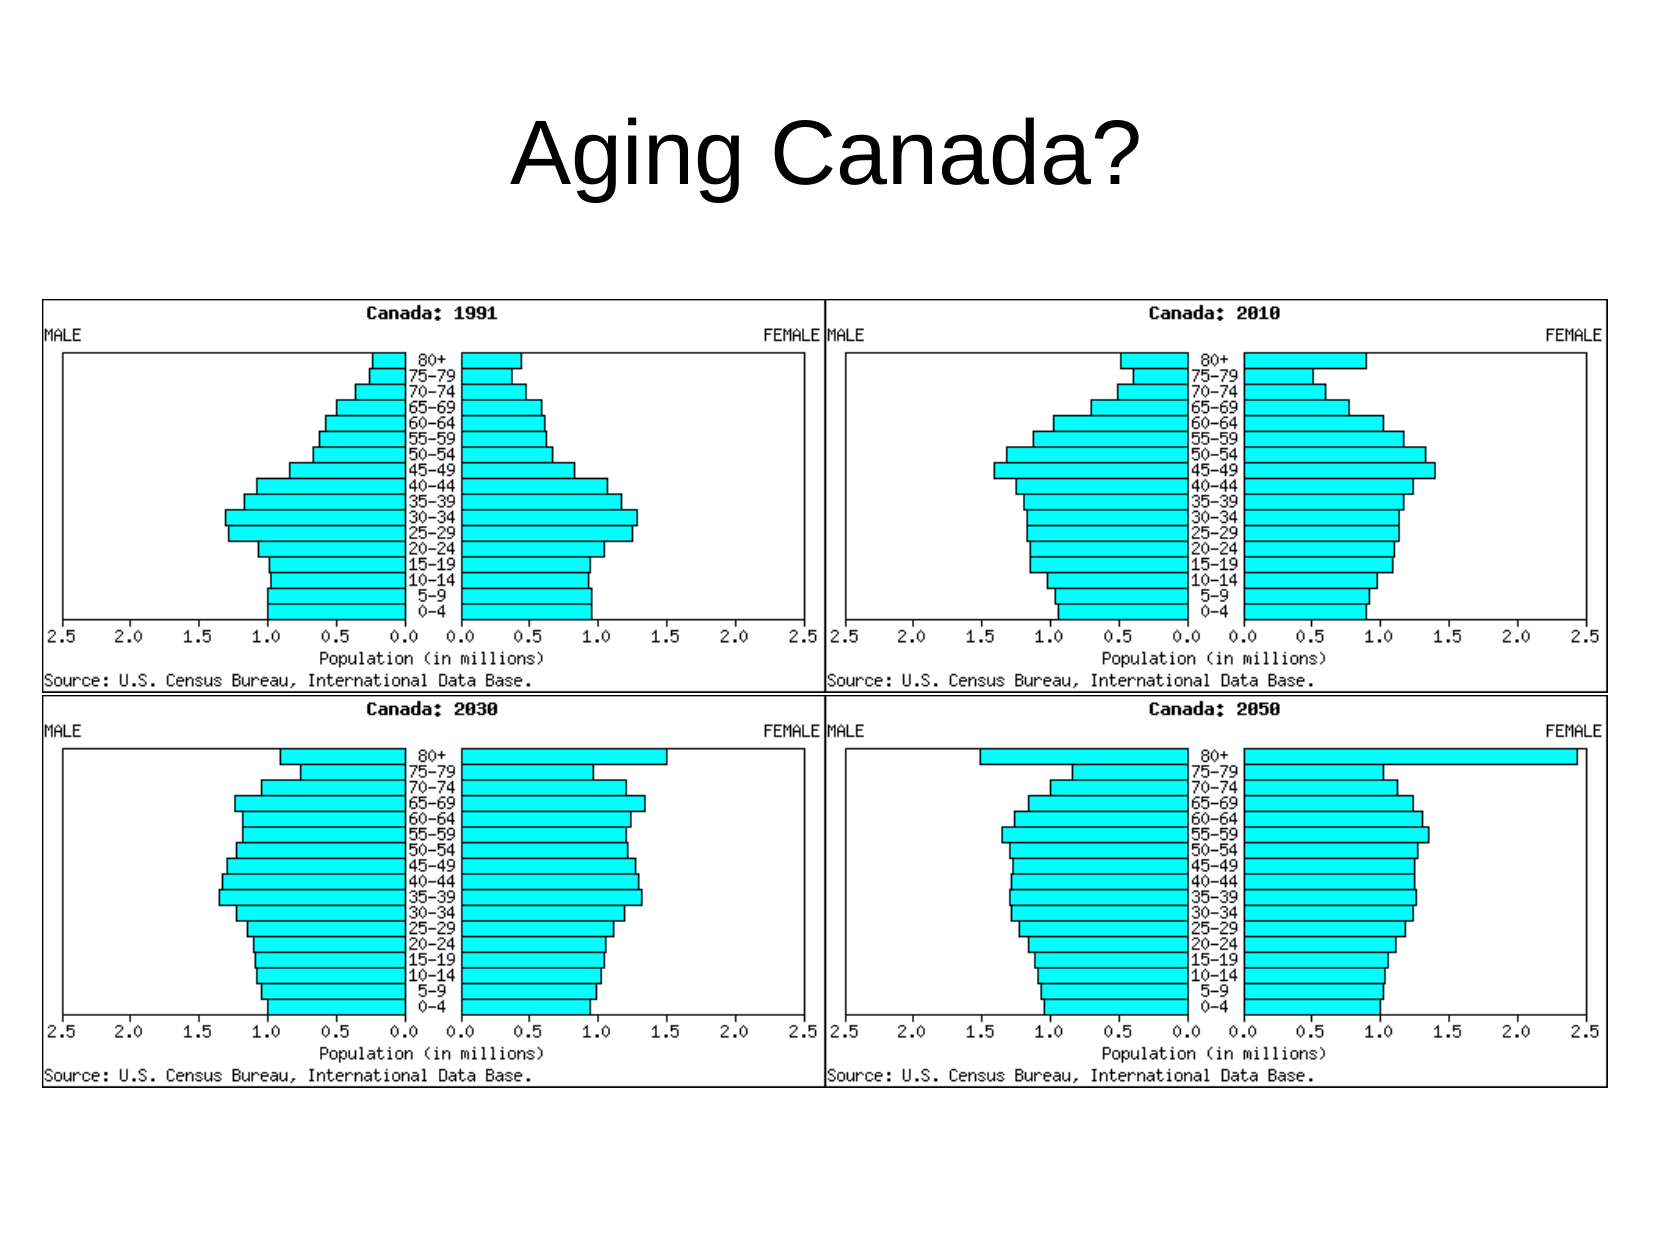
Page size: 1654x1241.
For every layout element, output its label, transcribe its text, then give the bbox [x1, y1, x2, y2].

picture [42, 299, 1608, 693]
picture [42, 695, 1608, 1088]
title Aging Canada? [82, 49, 1571, 257]
